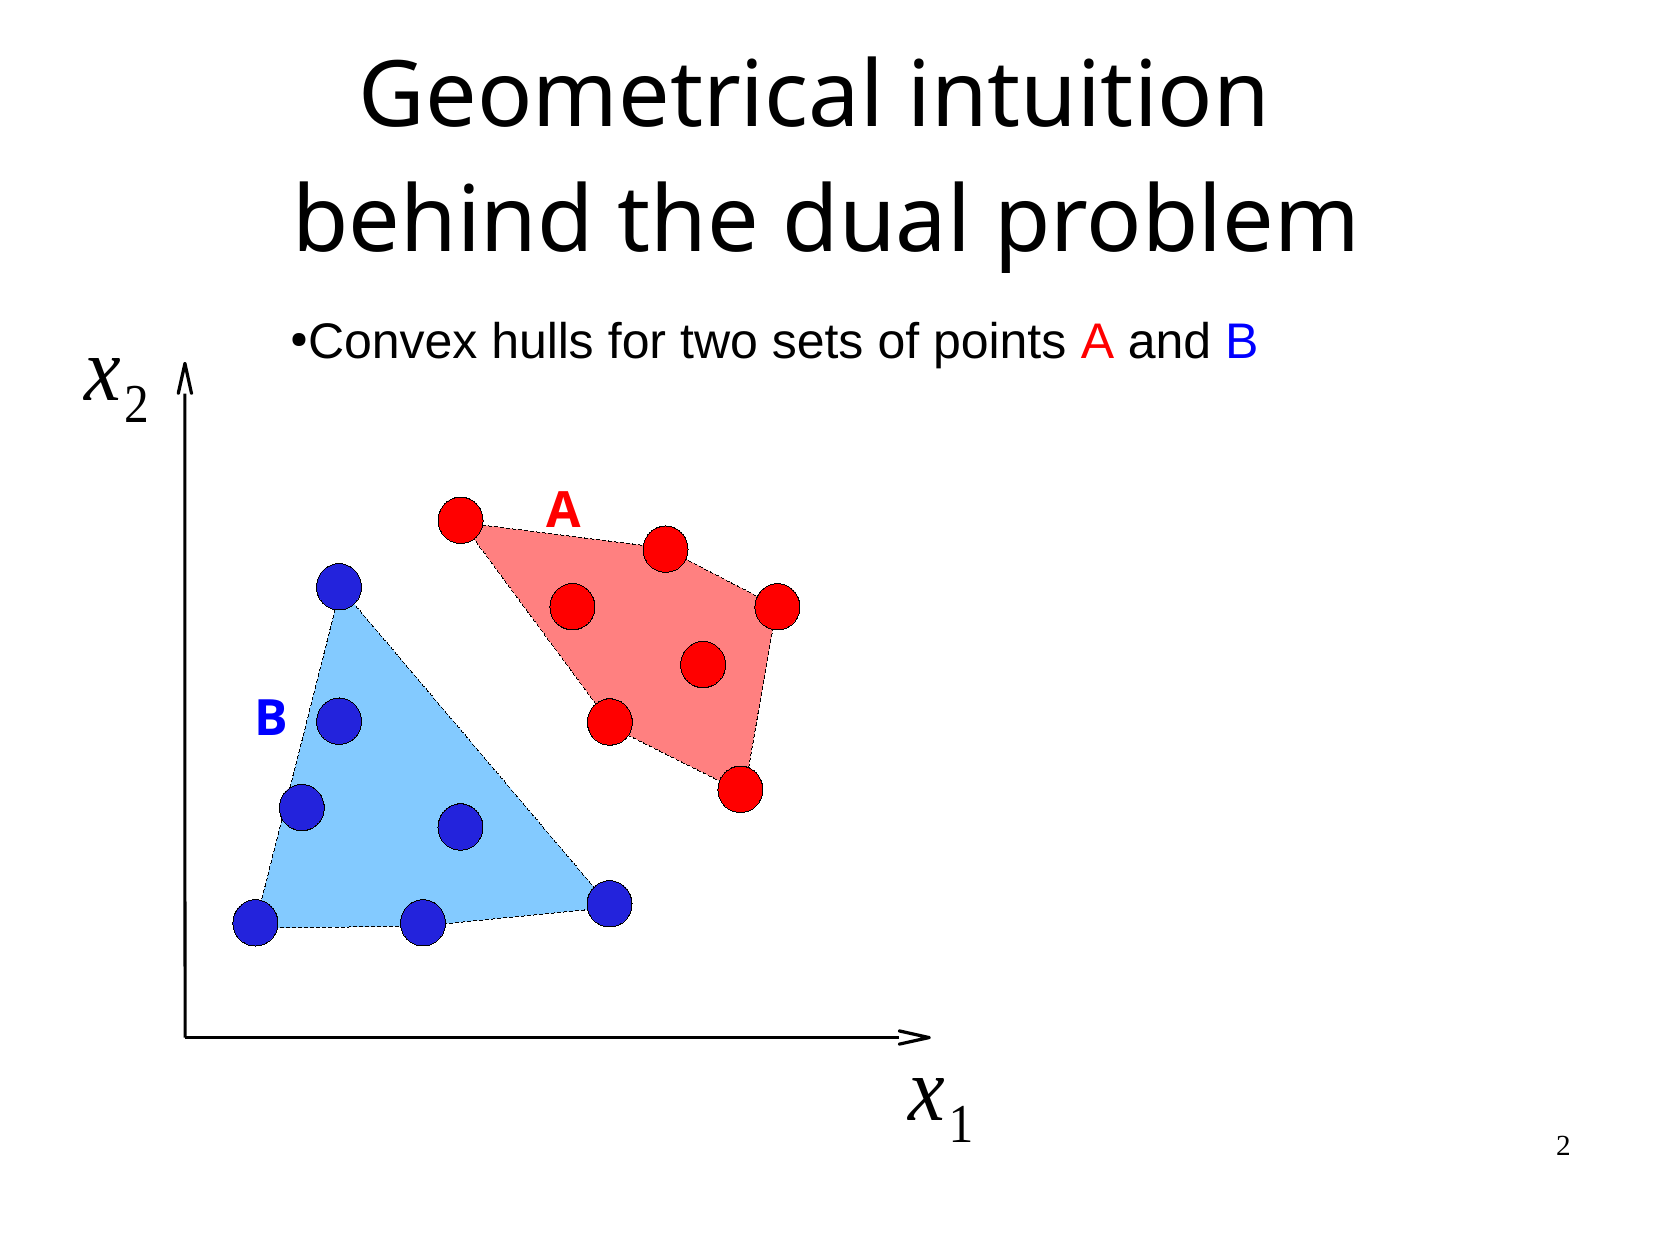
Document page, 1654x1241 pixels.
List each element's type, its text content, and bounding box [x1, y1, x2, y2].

text_box [232, 563, 633, 947]
text_box A [531, 466, 589, 532]
chart [891, 1039, 982, 1156]
chart [66, 319, 160, 436]
text_box [438, 497, 800, 813]
title Geometrical intuition behind the dual problem [82, 49, 1571, 257]
text_box Convex hulls for two sets of points A and B [275, 305, 1273, 377]
text_box B [239, 674, 297, 740]
